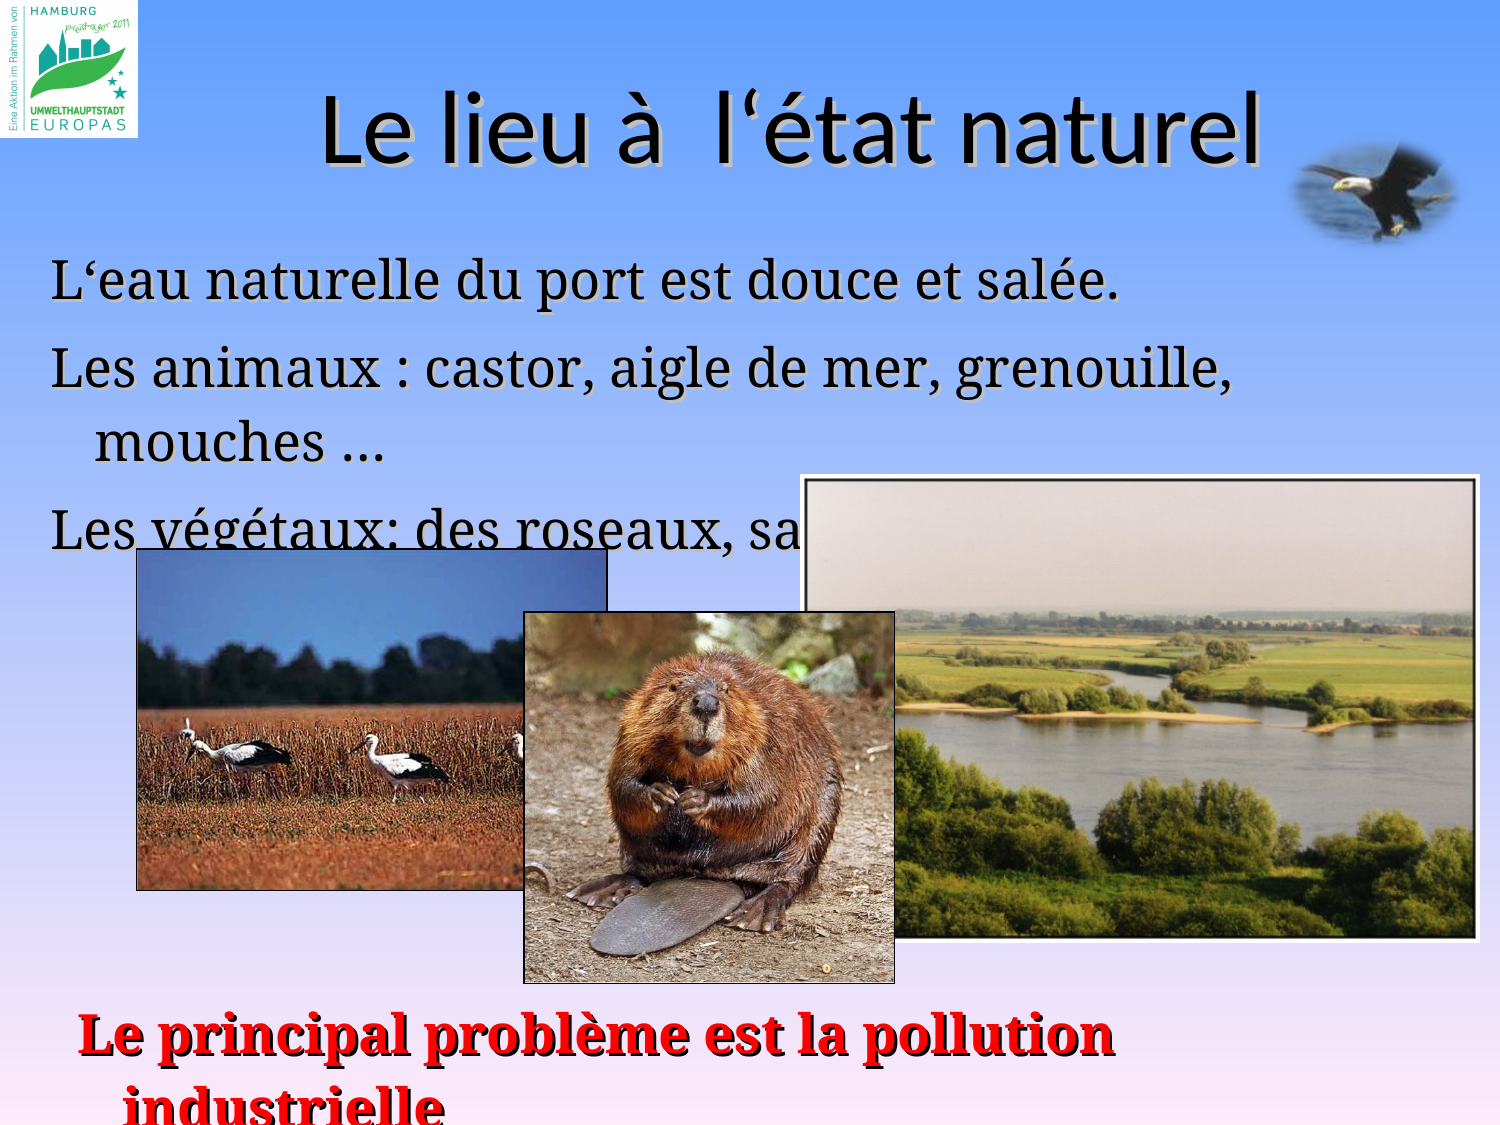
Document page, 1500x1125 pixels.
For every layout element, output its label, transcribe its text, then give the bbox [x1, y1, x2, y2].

title Le lieu à l‘état naturel [187, 24, 1397, 190]
picture [525, 612, 894, 983]
picture [137, 549, 607, 890]
picture [0, 0, 138, 138]
text_box Le principal problème est la pollution industrielle [62, 987, 1426, 1097]
list L‘eau naturelle du port est douce et salée. Les animaux : castor, aigle de mer, grenouille, mouches … Les végétaux: des roseaux, saules … [35, 234, 1461, 629]
picture [1276, 128, 1472, 259]
picture [800, 474, 1480, 943]
